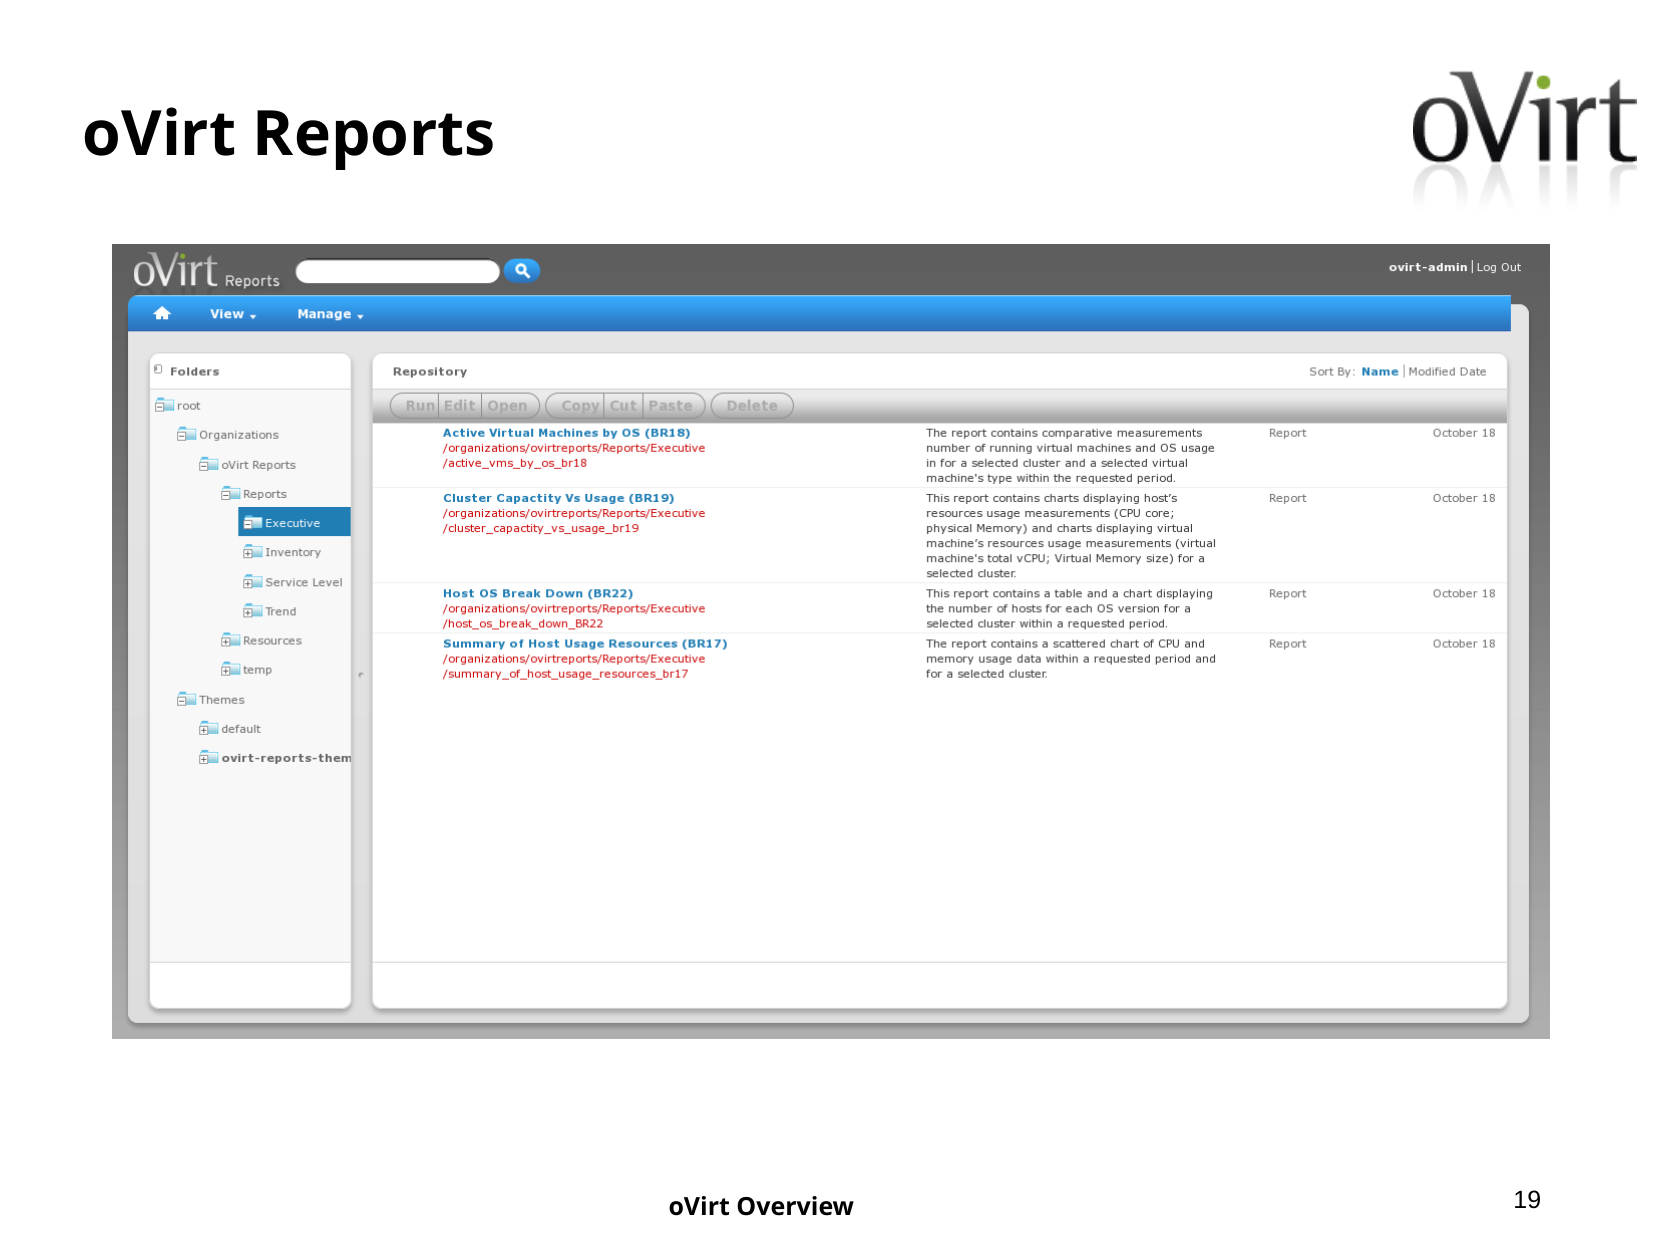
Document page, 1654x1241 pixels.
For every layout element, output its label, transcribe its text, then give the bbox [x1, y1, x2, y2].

picture [112, 244, 1550, 1039]
title oVirt Reports [82, 37, 1303, 226]
picture [1413, 63, 1637, 212]
